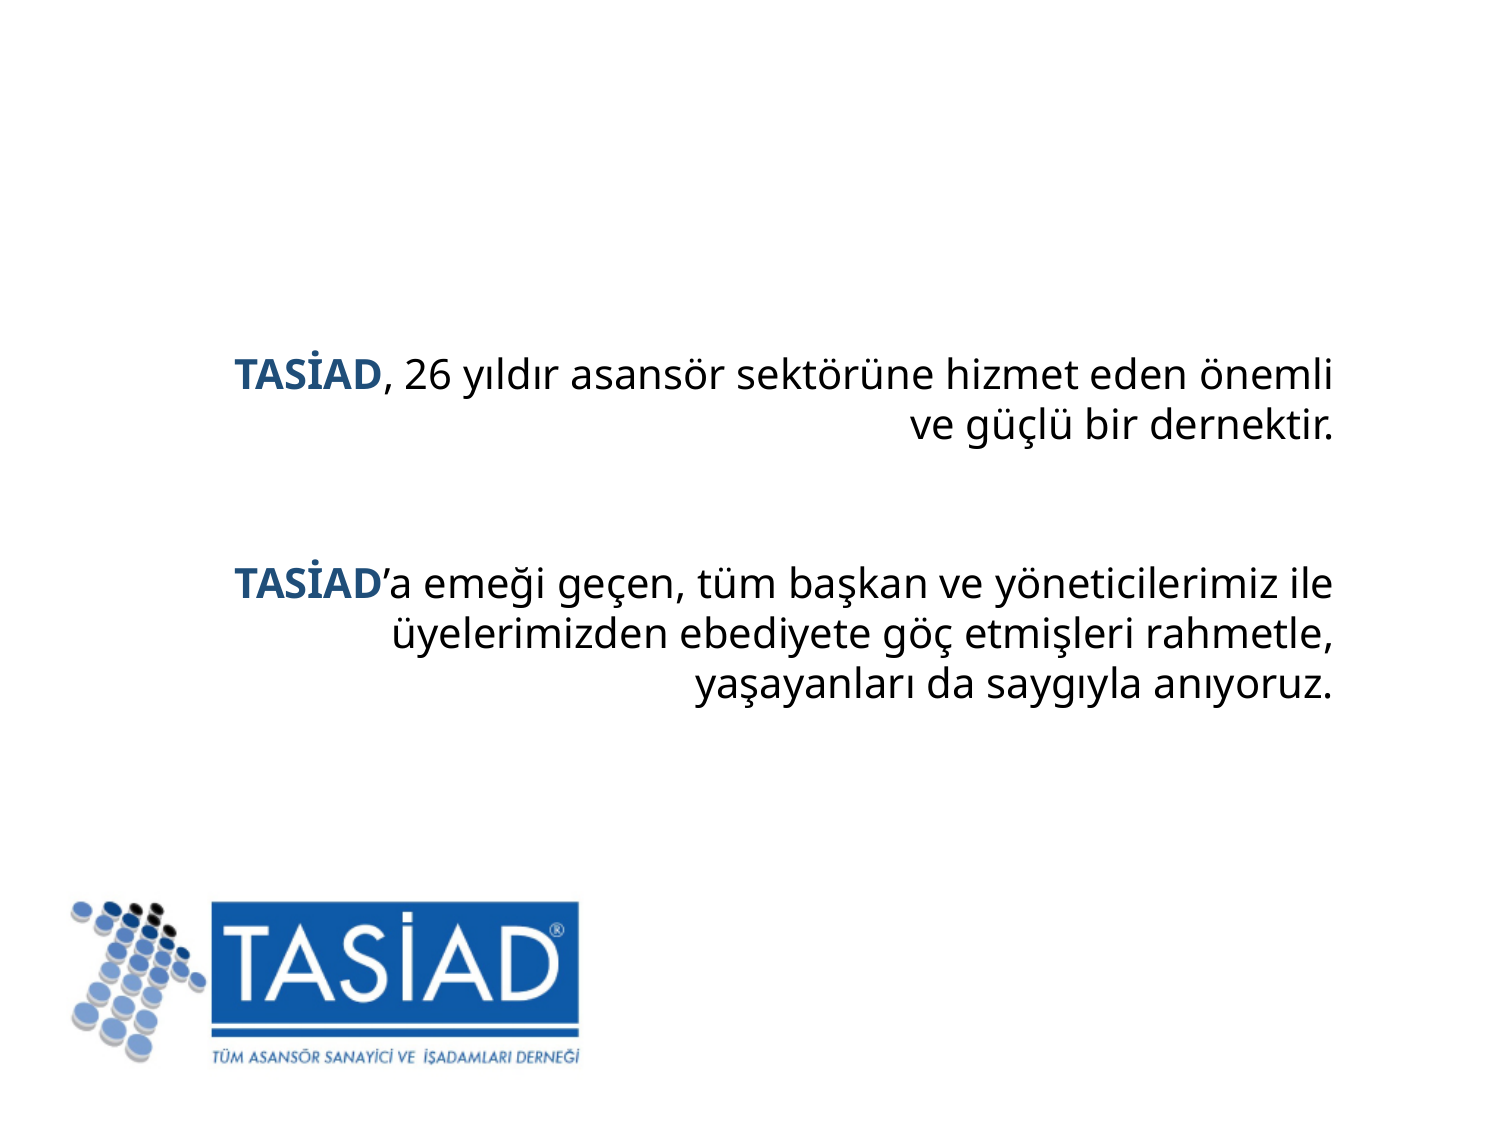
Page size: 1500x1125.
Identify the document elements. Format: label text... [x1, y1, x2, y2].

text_box TASİAD, 26 yıldır asansör sektörüne hizmet eden önemli ve güçlü bir dernektir. TASİAD’a emeği geçen, tüm başkan ve yöneticilerimiz ile üyelerimizden ebediyete göç etmişleri rahmetle, yaşayanları da saygıyla anıyoruz. [219, 340, 1397, 1014]
